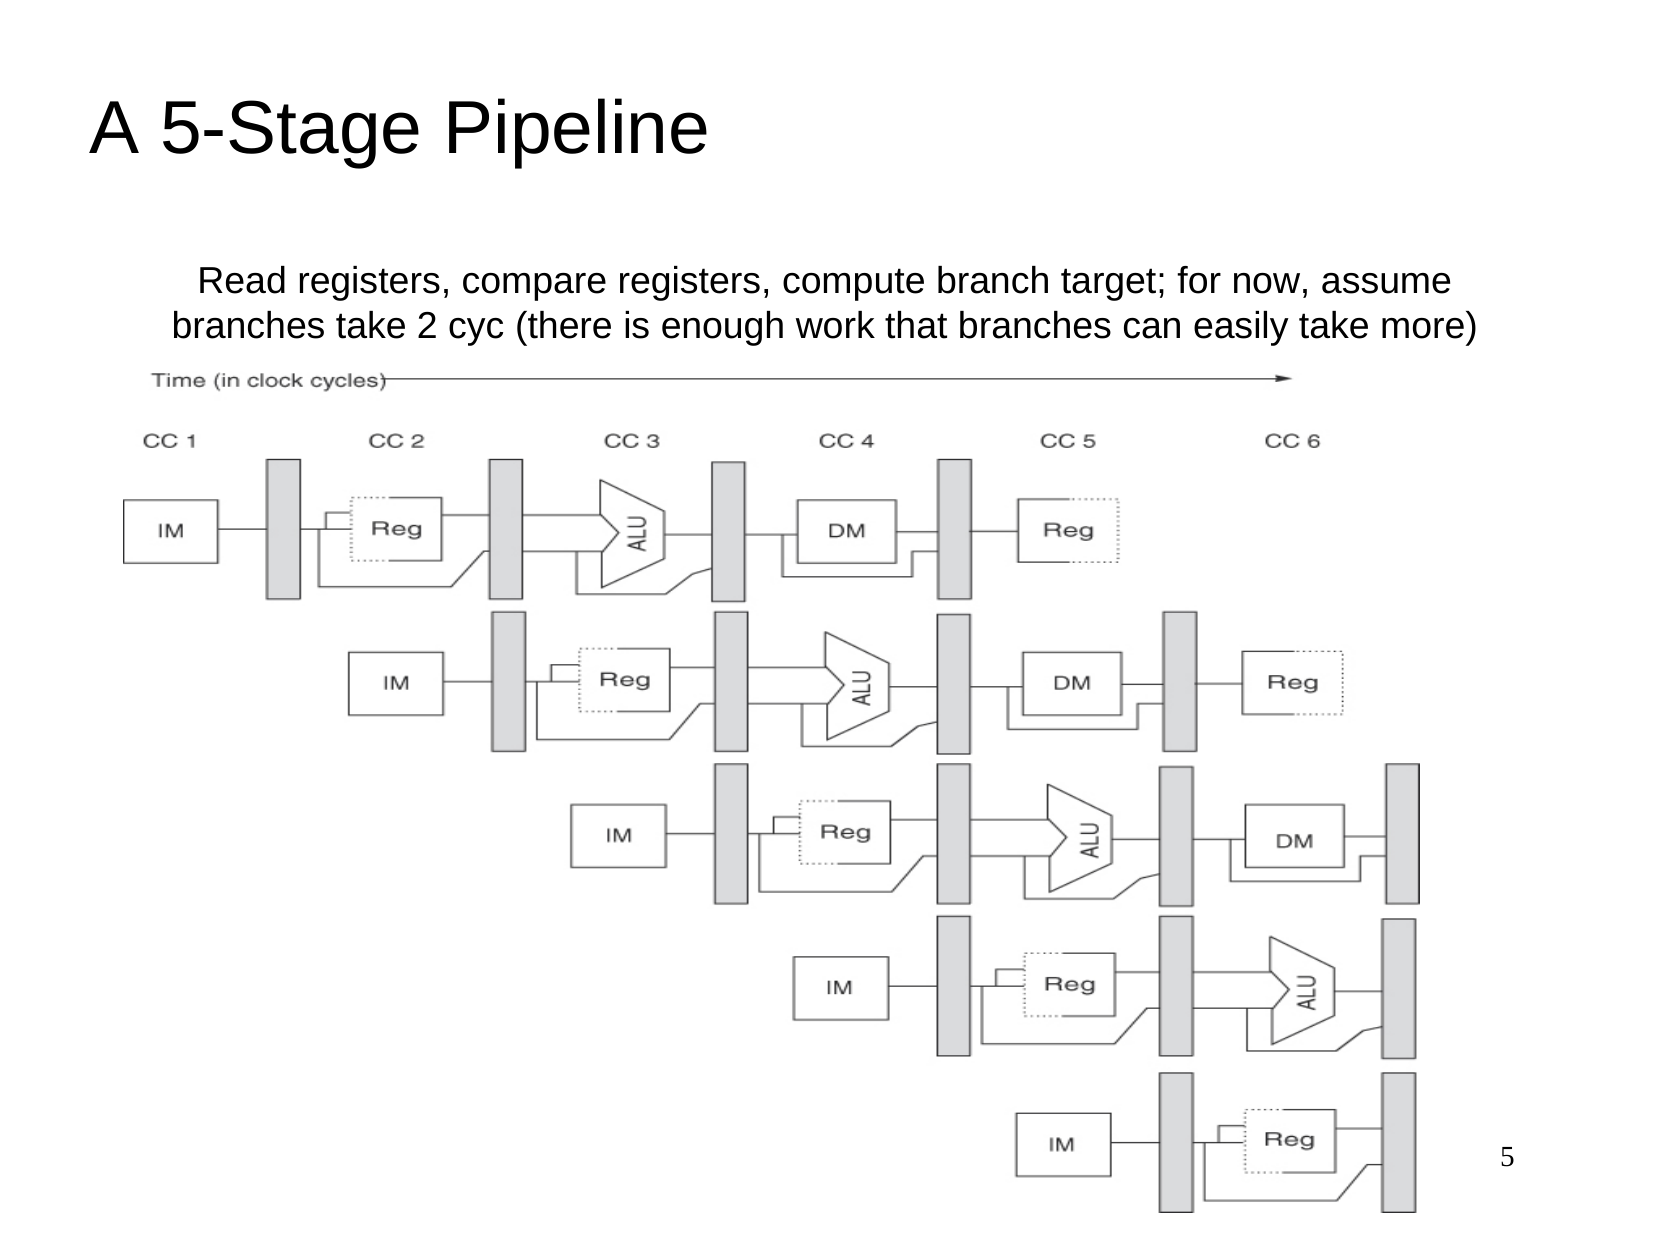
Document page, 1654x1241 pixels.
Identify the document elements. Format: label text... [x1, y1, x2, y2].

text_box Read registers, compare registers, compute branch target; for now, assume branches take 2 cyc (there is enough work that branches can easily take more) [156, 247, 1494, 354]
text_box A 5-Stage Pipeline [74, 71, 727, 177]
text_box <number> [1420, 1129, 1530, 1213]
picture [123, 371, 1420, 1213]
